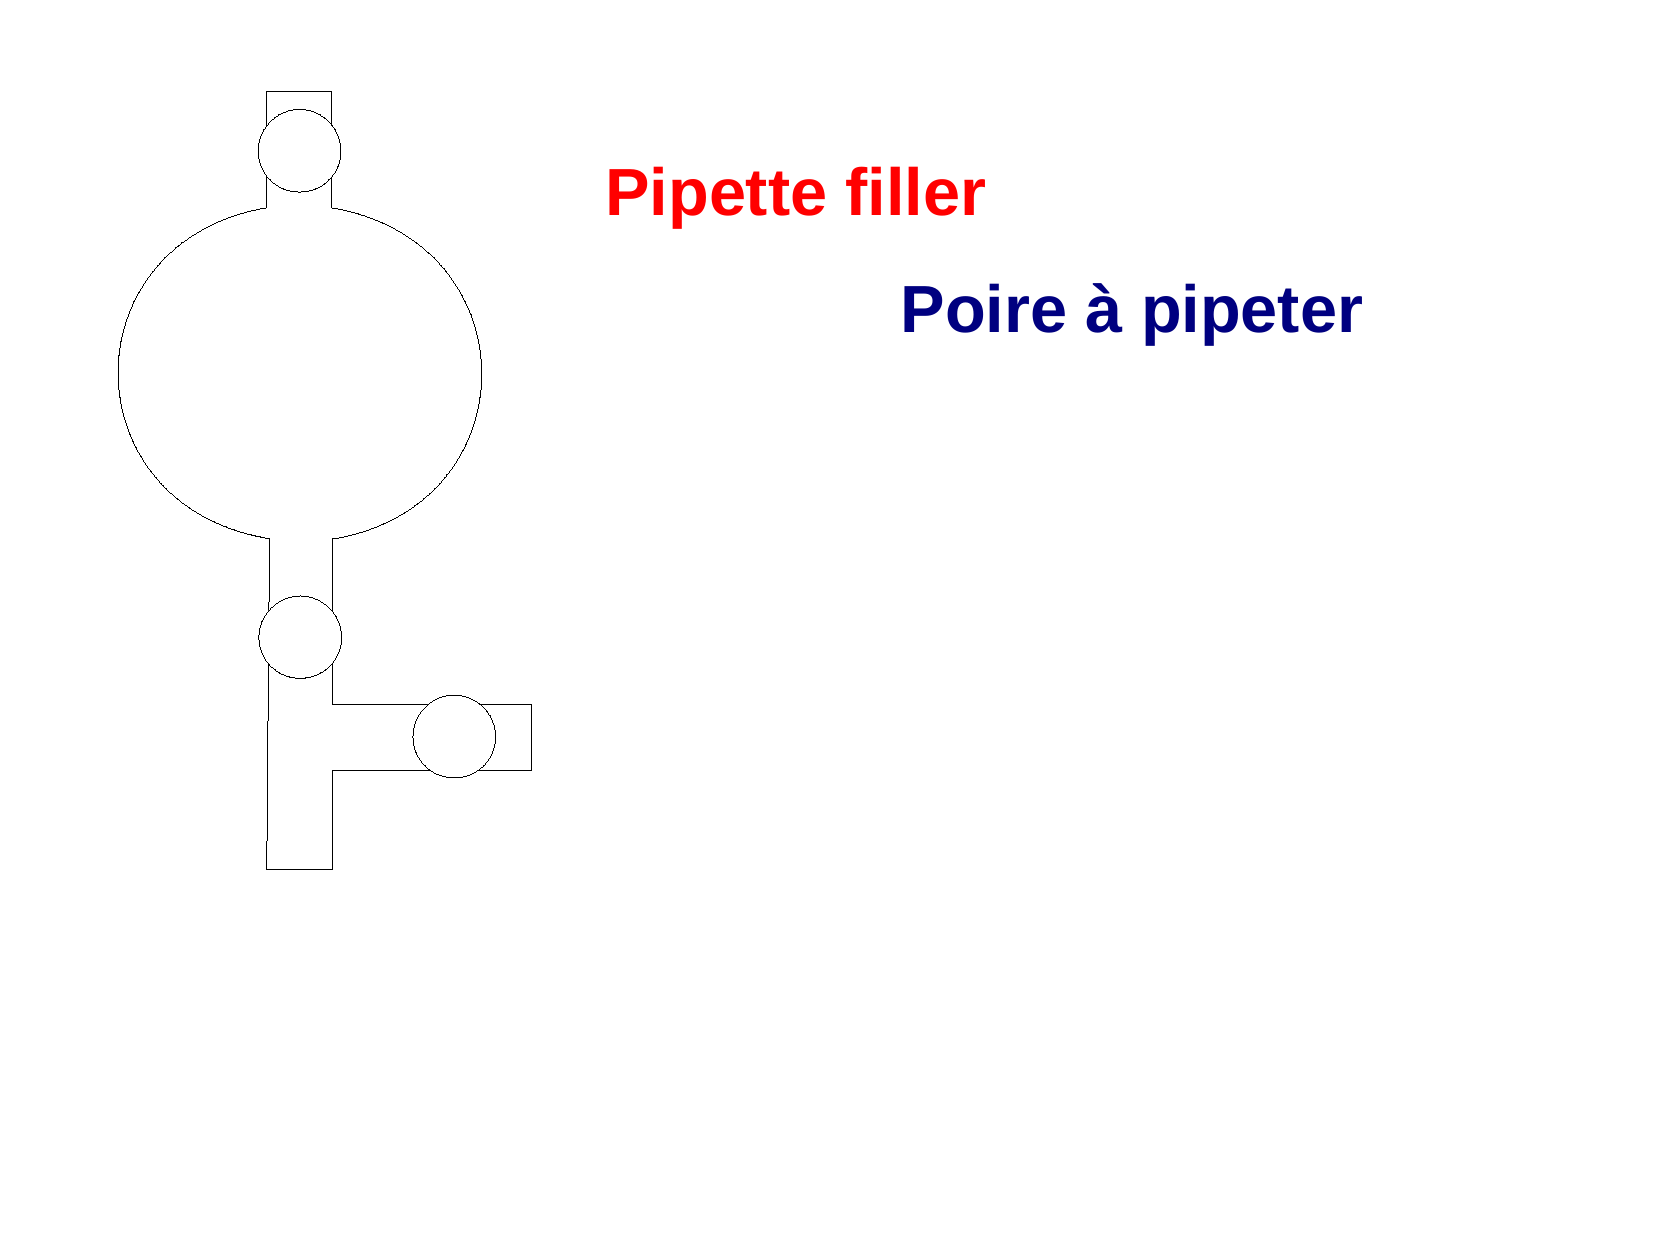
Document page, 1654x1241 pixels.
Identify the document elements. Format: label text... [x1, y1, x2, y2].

text_box Poire à pipeter [885, 264, 1379, 355]
text_box Pipette filler [590, 147, 1002, 238]
text_box [118, 91, 532, 870]
